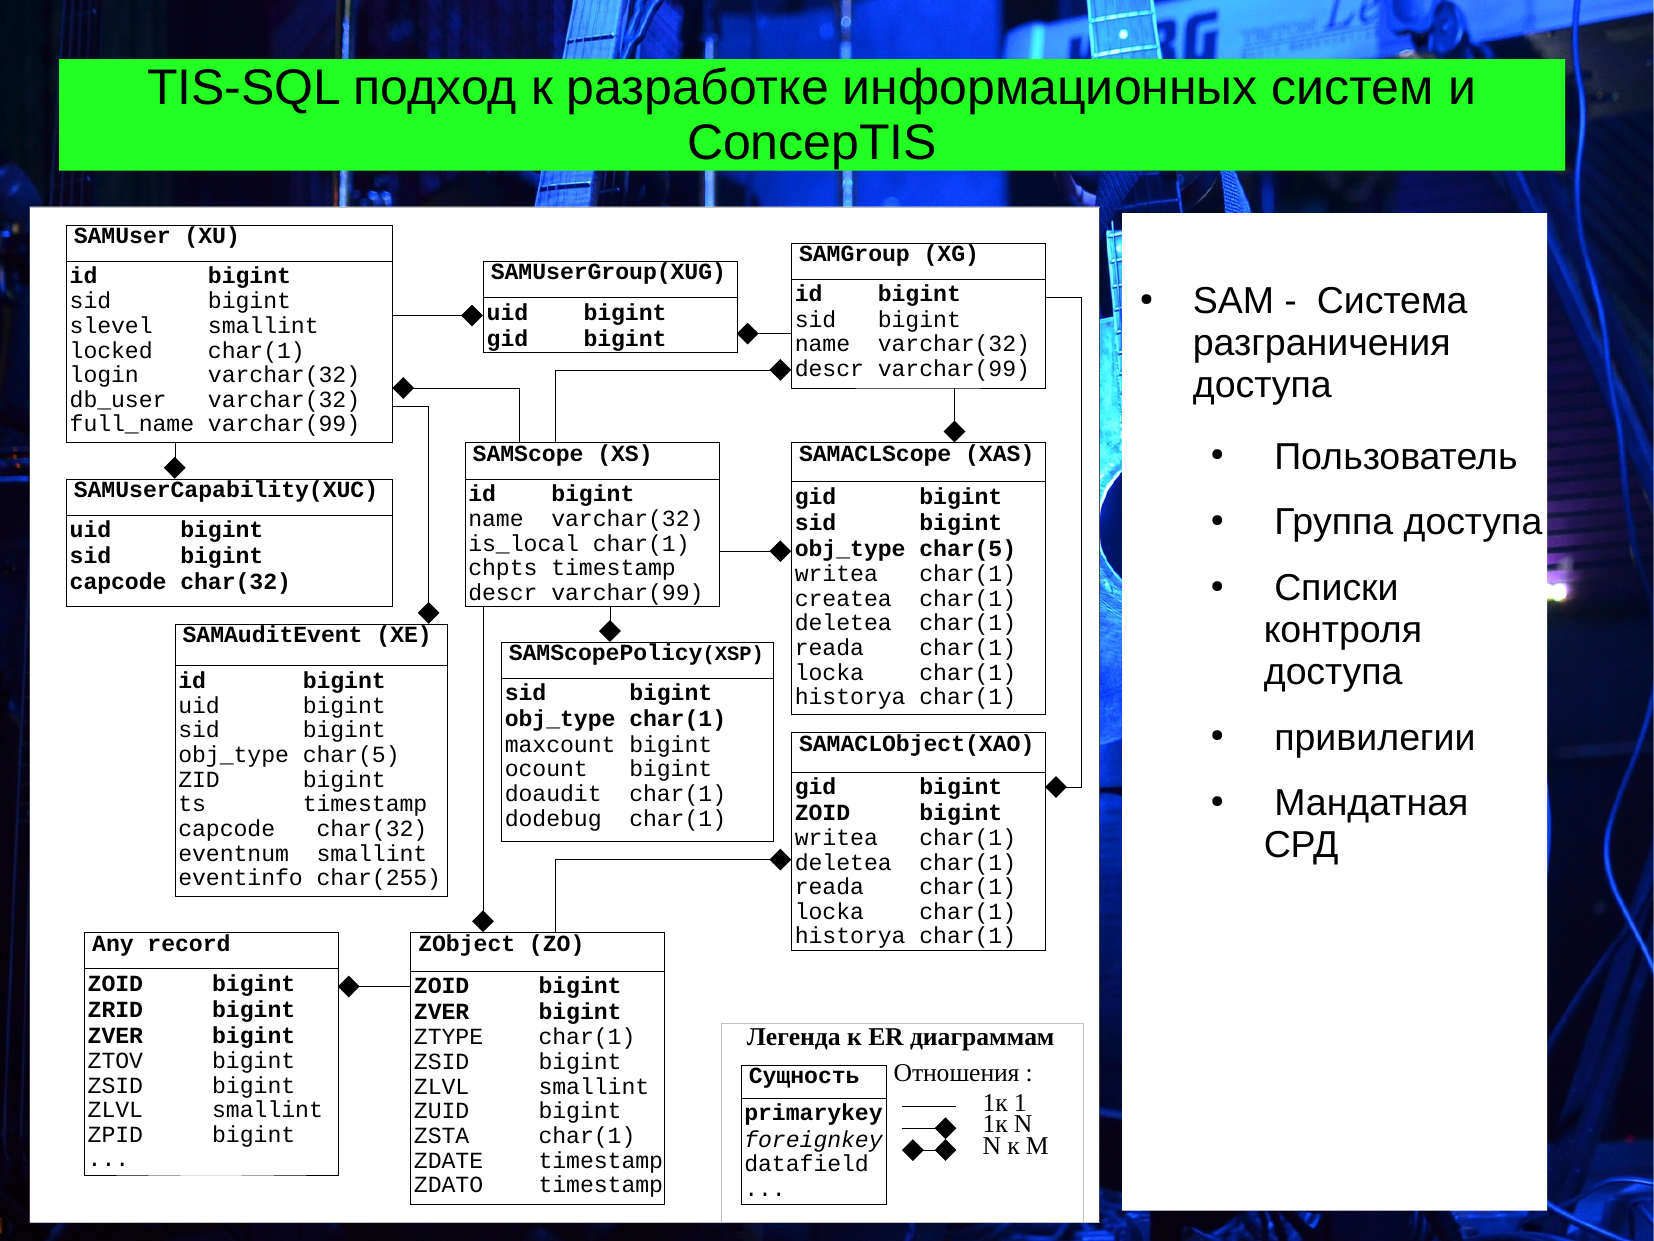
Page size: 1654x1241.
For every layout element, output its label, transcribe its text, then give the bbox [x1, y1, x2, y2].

title TIS-SQL подход к разработке информационных систем и ConcepTIS [59, 59, 1566, 171]
list SAM - Система разграничения доступа Пользователь Группа доступа Списки контроля доступа привилегии Мандатная СРД [1122, 213, 1548, 1211]
picture [0, 0, 1654, 1241]
